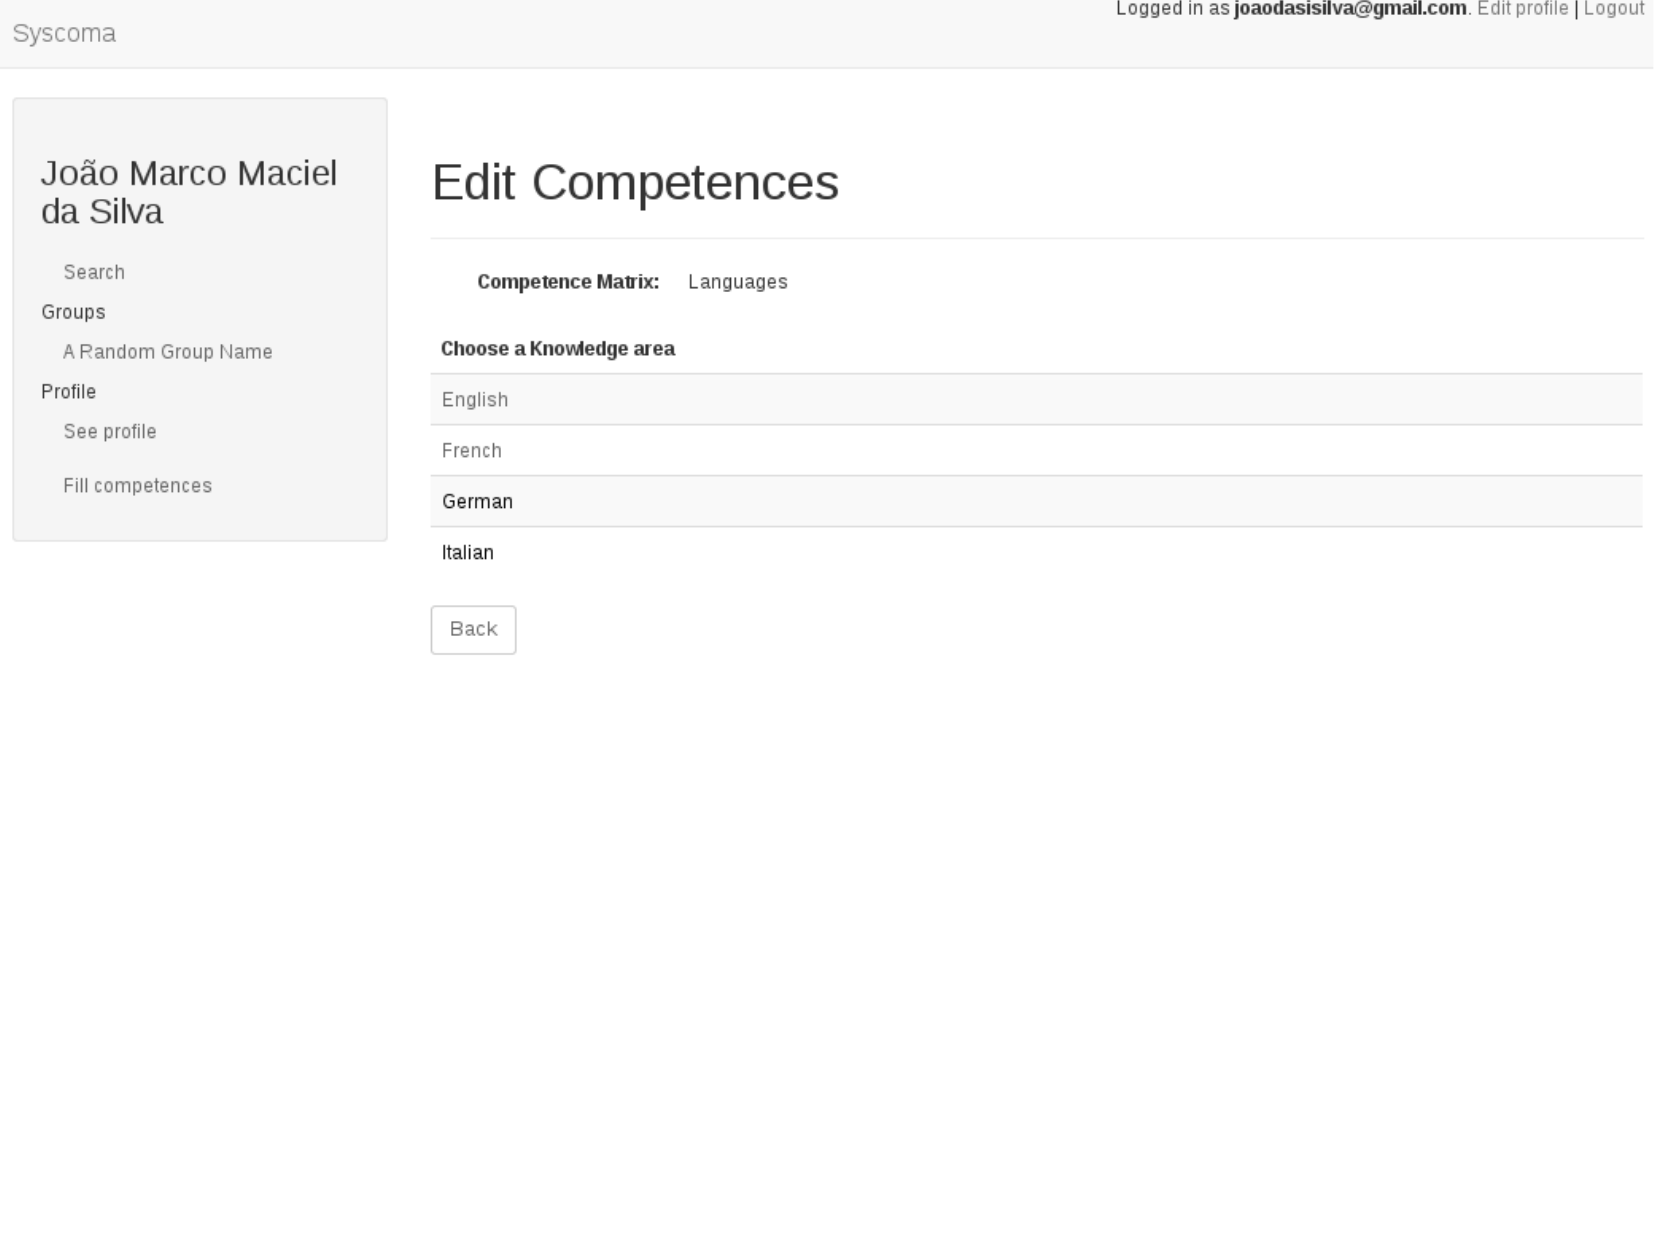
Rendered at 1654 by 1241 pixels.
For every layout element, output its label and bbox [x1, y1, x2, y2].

picture [0, 0, 1654, 671]
